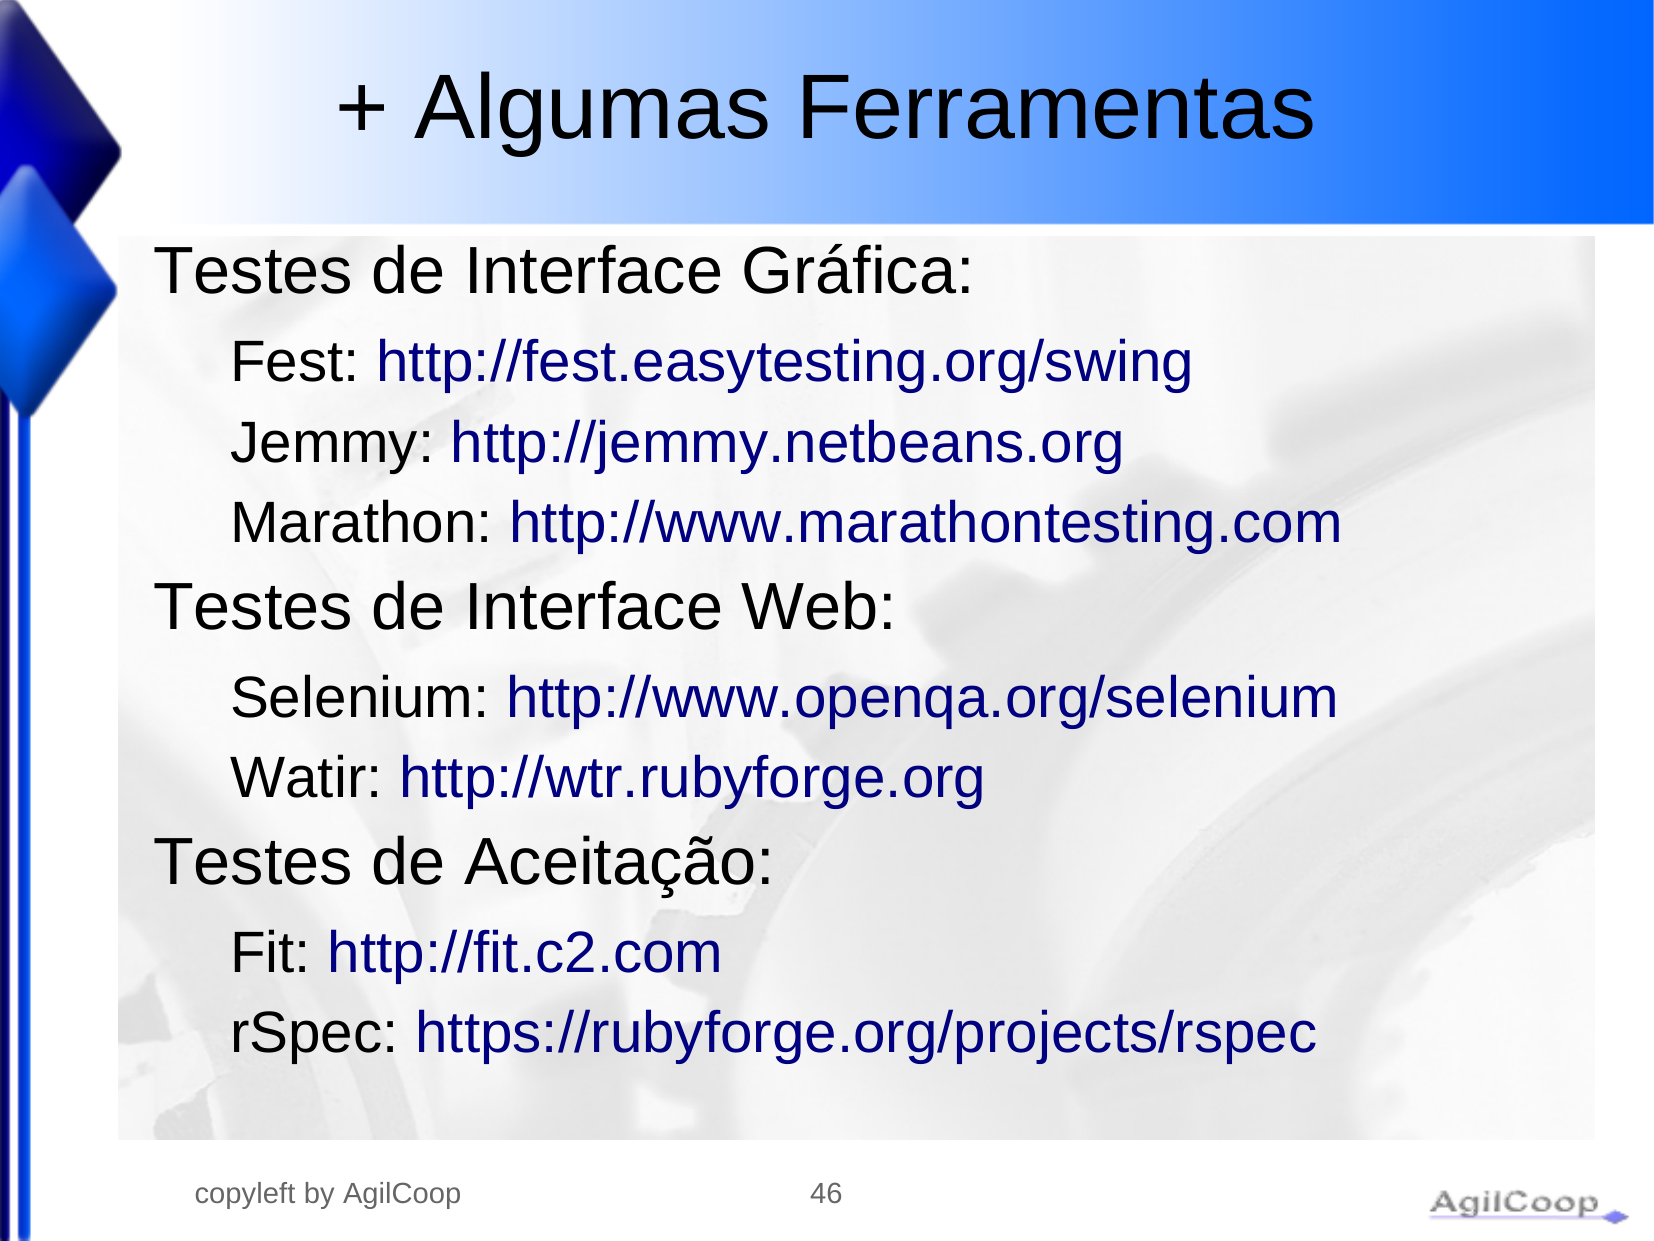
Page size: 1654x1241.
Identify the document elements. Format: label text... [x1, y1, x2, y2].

picture [0, 0, 1654, 1241]
list Testes de Interface Gráfica: Fest: http://fest.easytesting.org/swing Jemmy: http://jemmy.netbeans.org Marathon: http://www.marathontesting.com Testes de Interface Web: Selenium: http://www.openqa.org/selenium Watir: http://wtr.rubyforge.org Testes de Aceitação: Fit: http://fit.c2.com rSpec: https://rubyforge.org/projects/rspec [135, 242, 1624, 1109]
title + Algumas Ferramentas [82, 60, 1571, 163]
